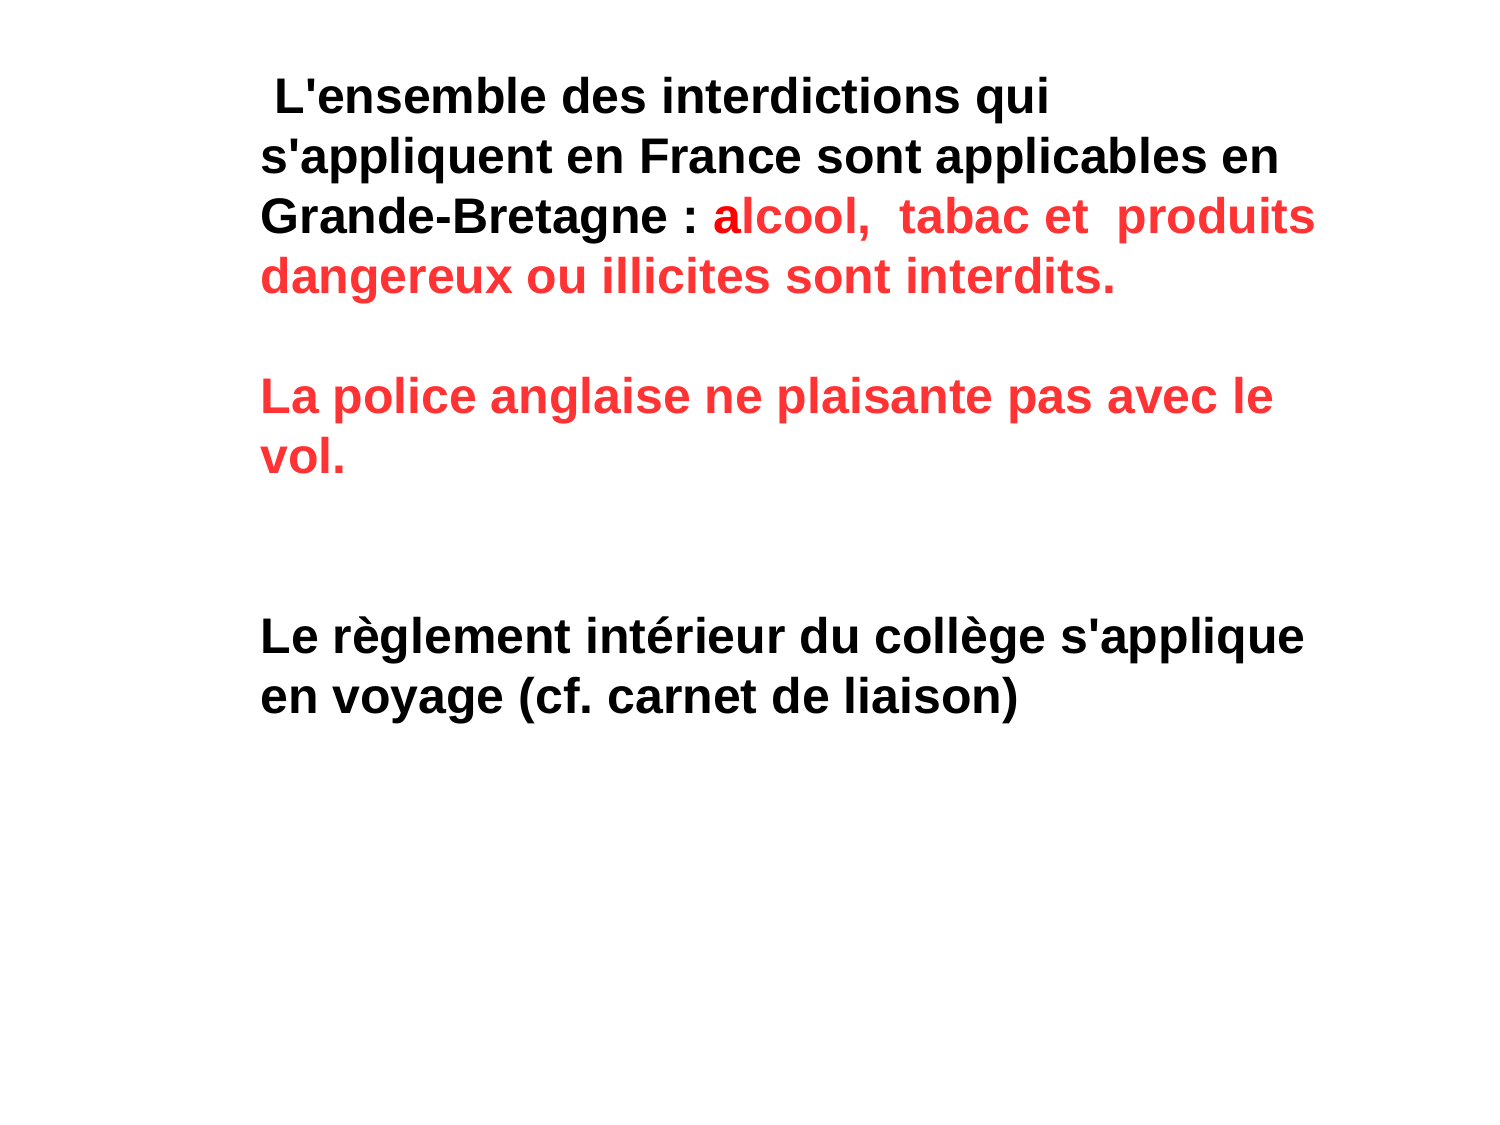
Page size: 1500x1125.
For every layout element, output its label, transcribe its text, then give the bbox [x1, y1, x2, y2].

text_box L'ensemble des interdictions qui s'appliquent en France sont applicables en Grande-Bretagne : alcool, tabac et produits dangereux ou illicites sont interdits. La police anglaise ne plaisante pas avec le vol. Le règlement intérieur du collège s'applique en voyage (cf. carnet de liaison) [245, 56, 1347, 839]
